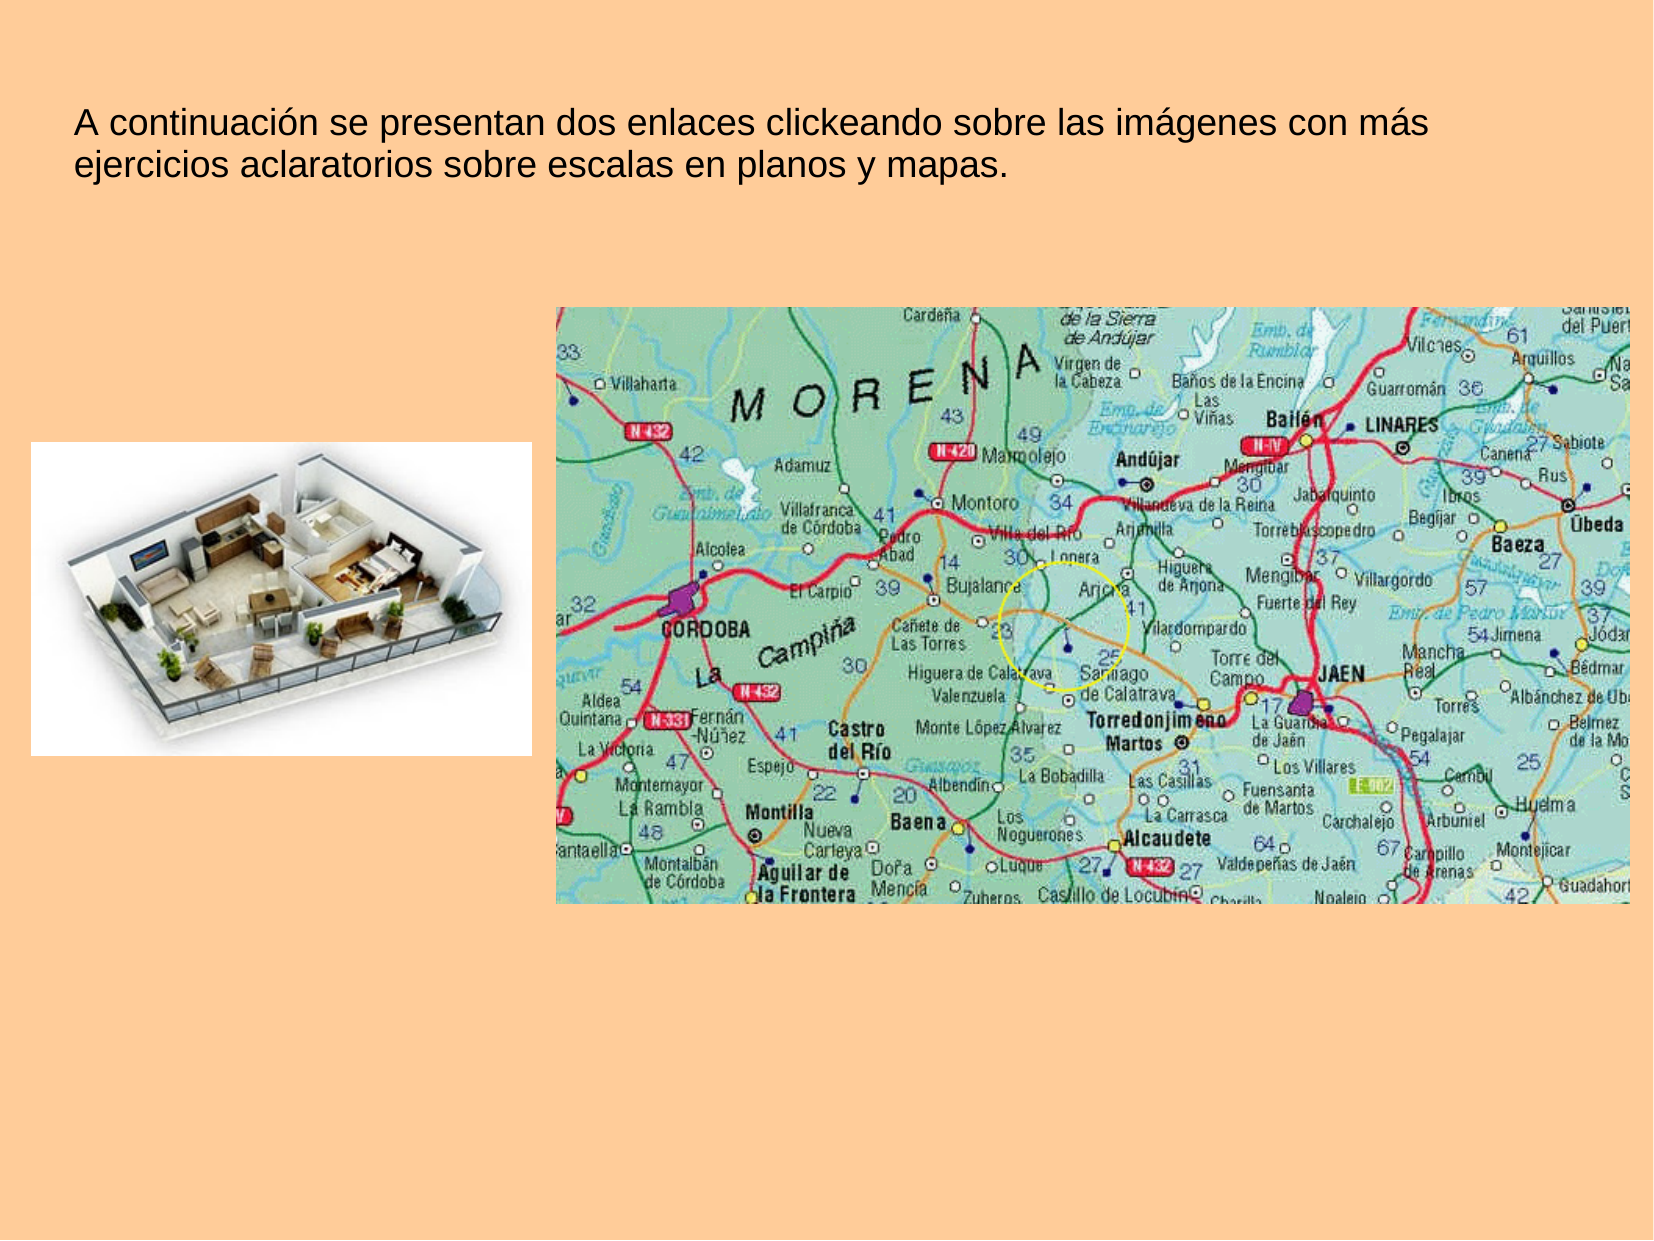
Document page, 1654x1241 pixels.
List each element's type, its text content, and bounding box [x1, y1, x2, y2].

picture [31, 442, 532, 756]
text_box A continuación se presentan dos enlaces clickeando sobre las imágenes con más ejercicios aclaratorios sobre escalas en planos y mapas. [59, 94, 1595, 194]
picture [556, 307, 1630, 904]
